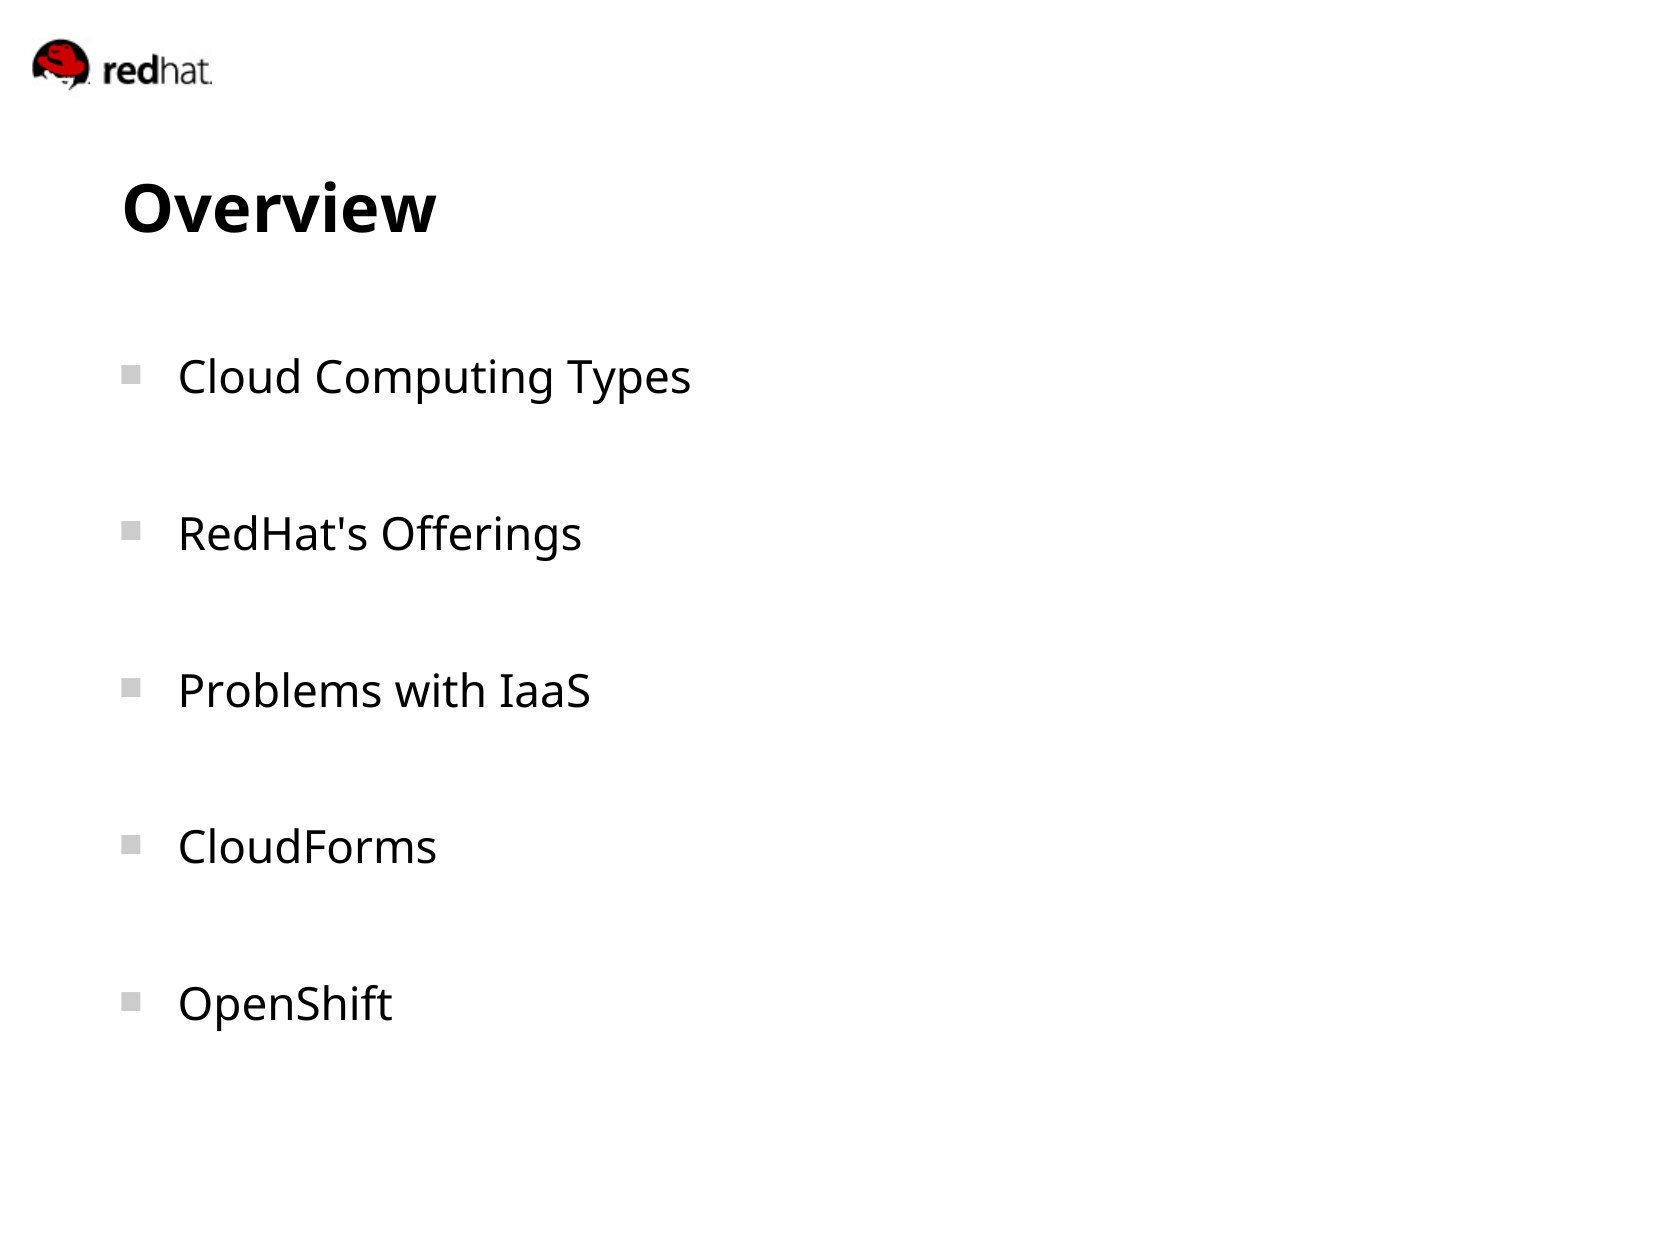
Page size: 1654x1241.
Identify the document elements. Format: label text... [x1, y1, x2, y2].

title Overview [121, 102, 1534, 310]
list Cloud Computing Types RedHat's Offerings Problems with IaaS CloudForms OpenShift [121, 344, 1534, 1127]
picture [31, 37, 212, 98]
